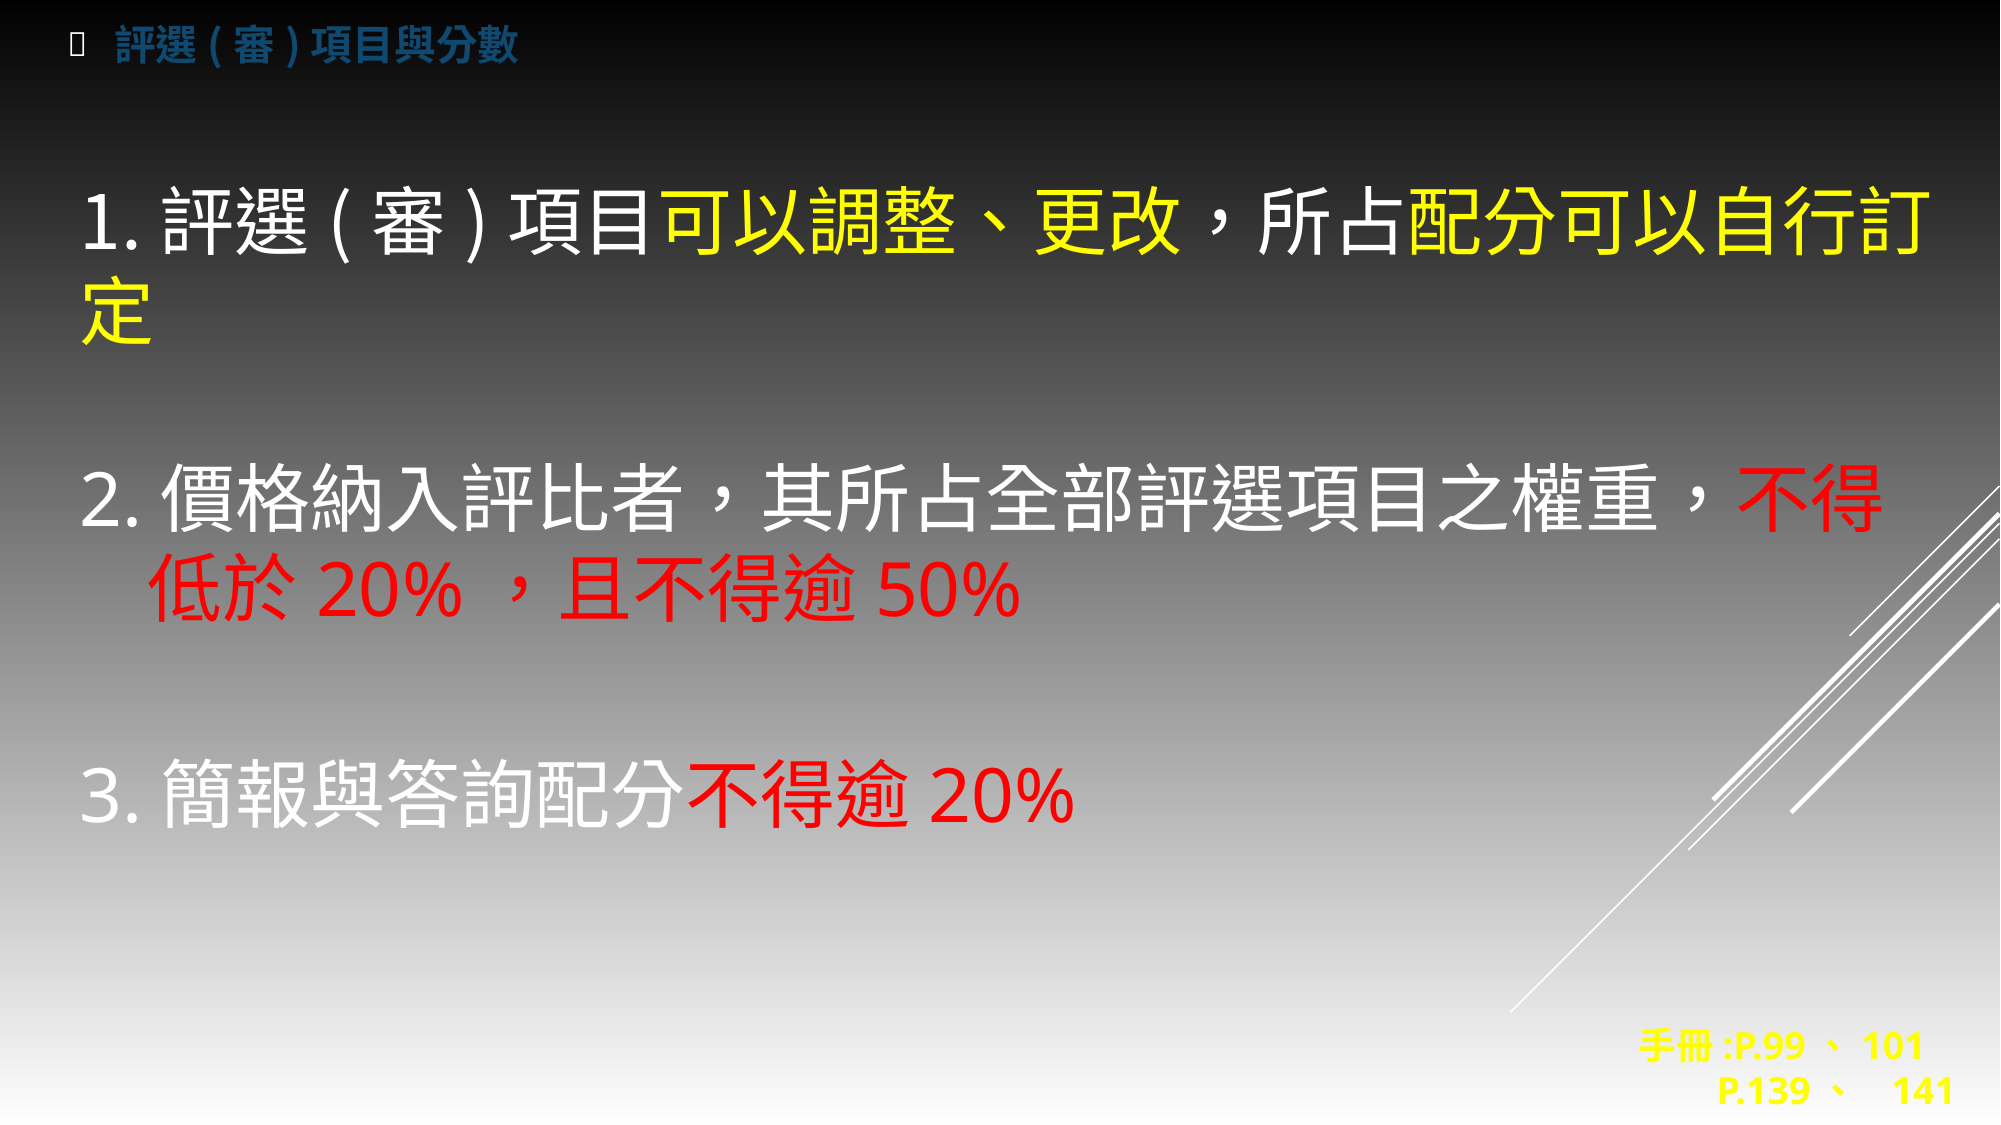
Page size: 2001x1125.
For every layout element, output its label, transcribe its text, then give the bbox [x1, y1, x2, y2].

text_box 手冊:P.99、101 P.139、 141 [1623, 1015, 1990, 1120]
text_box 2.價格納入評比者，其所占全部評選項目之權重，不得 低於20%，且不得逾50% [64, 417, 1955, 665]
title 1.評選(審)項目可以調整、更改，所占配分可以自行訂定 [64, 166, 1955, 414]
text_box 3.簡報與答詢配分不得逾20% [64, 668, 1955, 916]
list 評選(審)項目與分數 [52, 11, 1453, 167]
